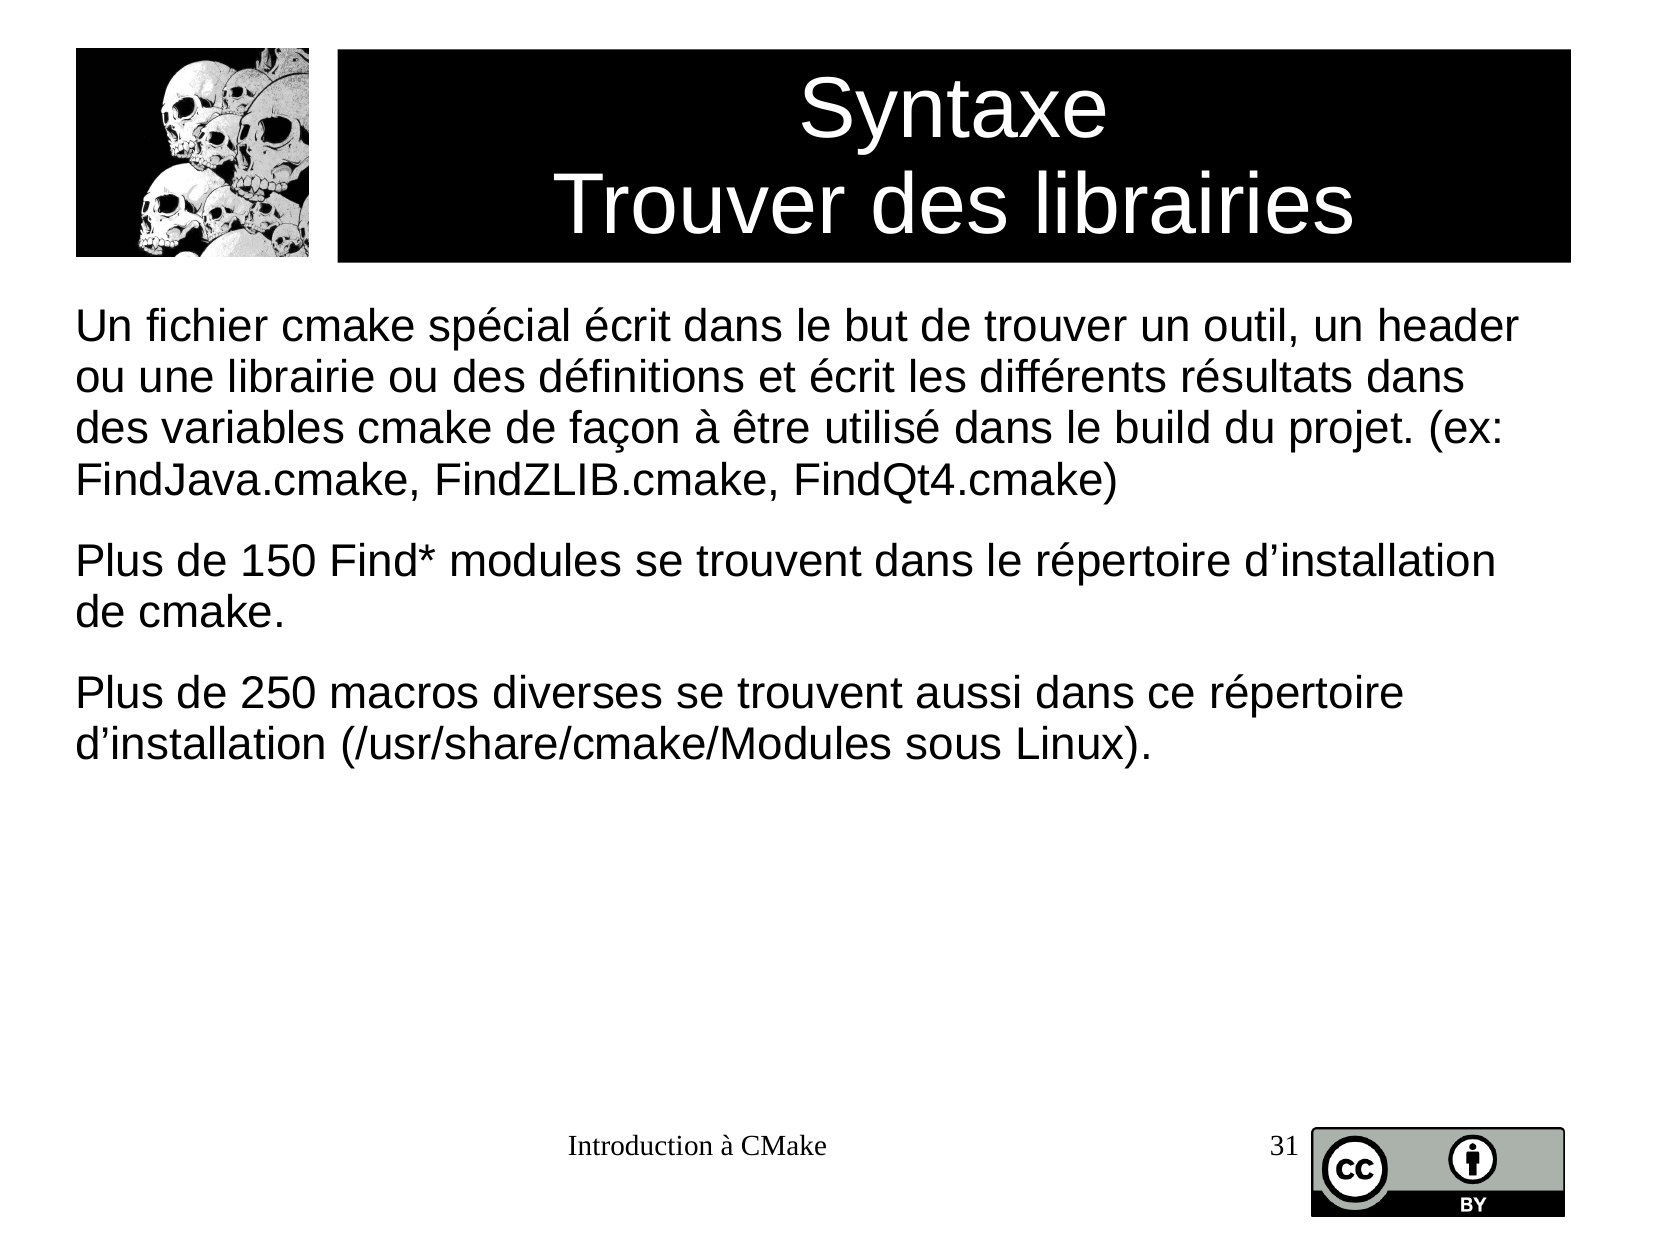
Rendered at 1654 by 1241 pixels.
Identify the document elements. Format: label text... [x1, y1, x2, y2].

picture [1311, 1127, 1565, 1217]
title Syntaxe Trouver des librairies [337, 49, 1571, 263]
list Un fichier cmake spécial écrit dans le but de trouver un outil, un header ou une librairie ou des définitions et écrit les différents résultats dans des variables cmake de façon à être utilisé dans le build du projet. (ex: FindJava.cmake, FindZLIB.cmake, FindQt4.cmake) Plus de 150 Find* modules se trouvent dans le répertoire d’installation de cmake. Plus de 250 macros diverses se trouvent aussi dans ce répertoire d’installation (/usr/share/cmake/Modules sous Linux). [75, 300, 1538, 931]
picture [76, 48, 309, 257]
